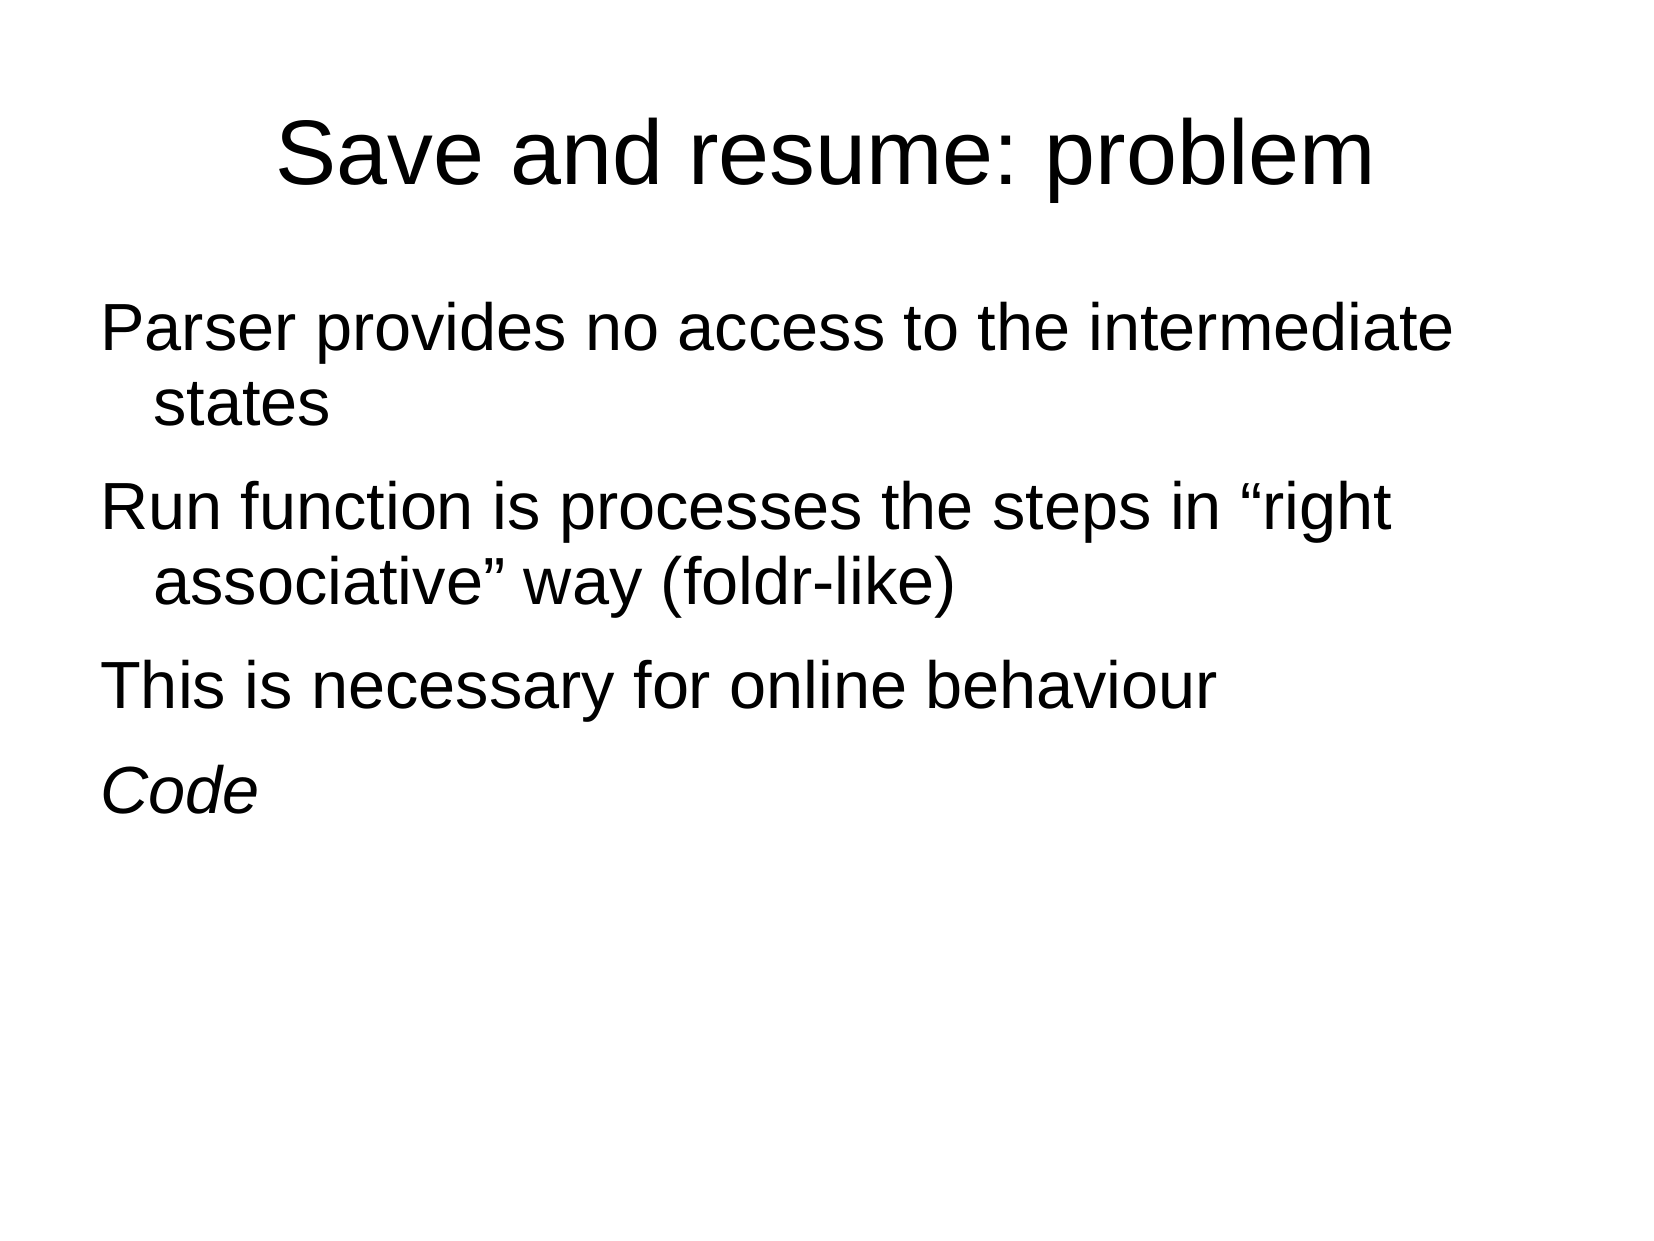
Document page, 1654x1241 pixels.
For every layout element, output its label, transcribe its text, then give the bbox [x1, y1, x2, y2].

title Save and resume: problem [82, 49, 1571, 257]
list Parser provides no access to the intermediate states Run function is processes the steps in “right associative” way (foldr-like) This is necessary for online behaviour Code [82, 290, 1571, 1094]
